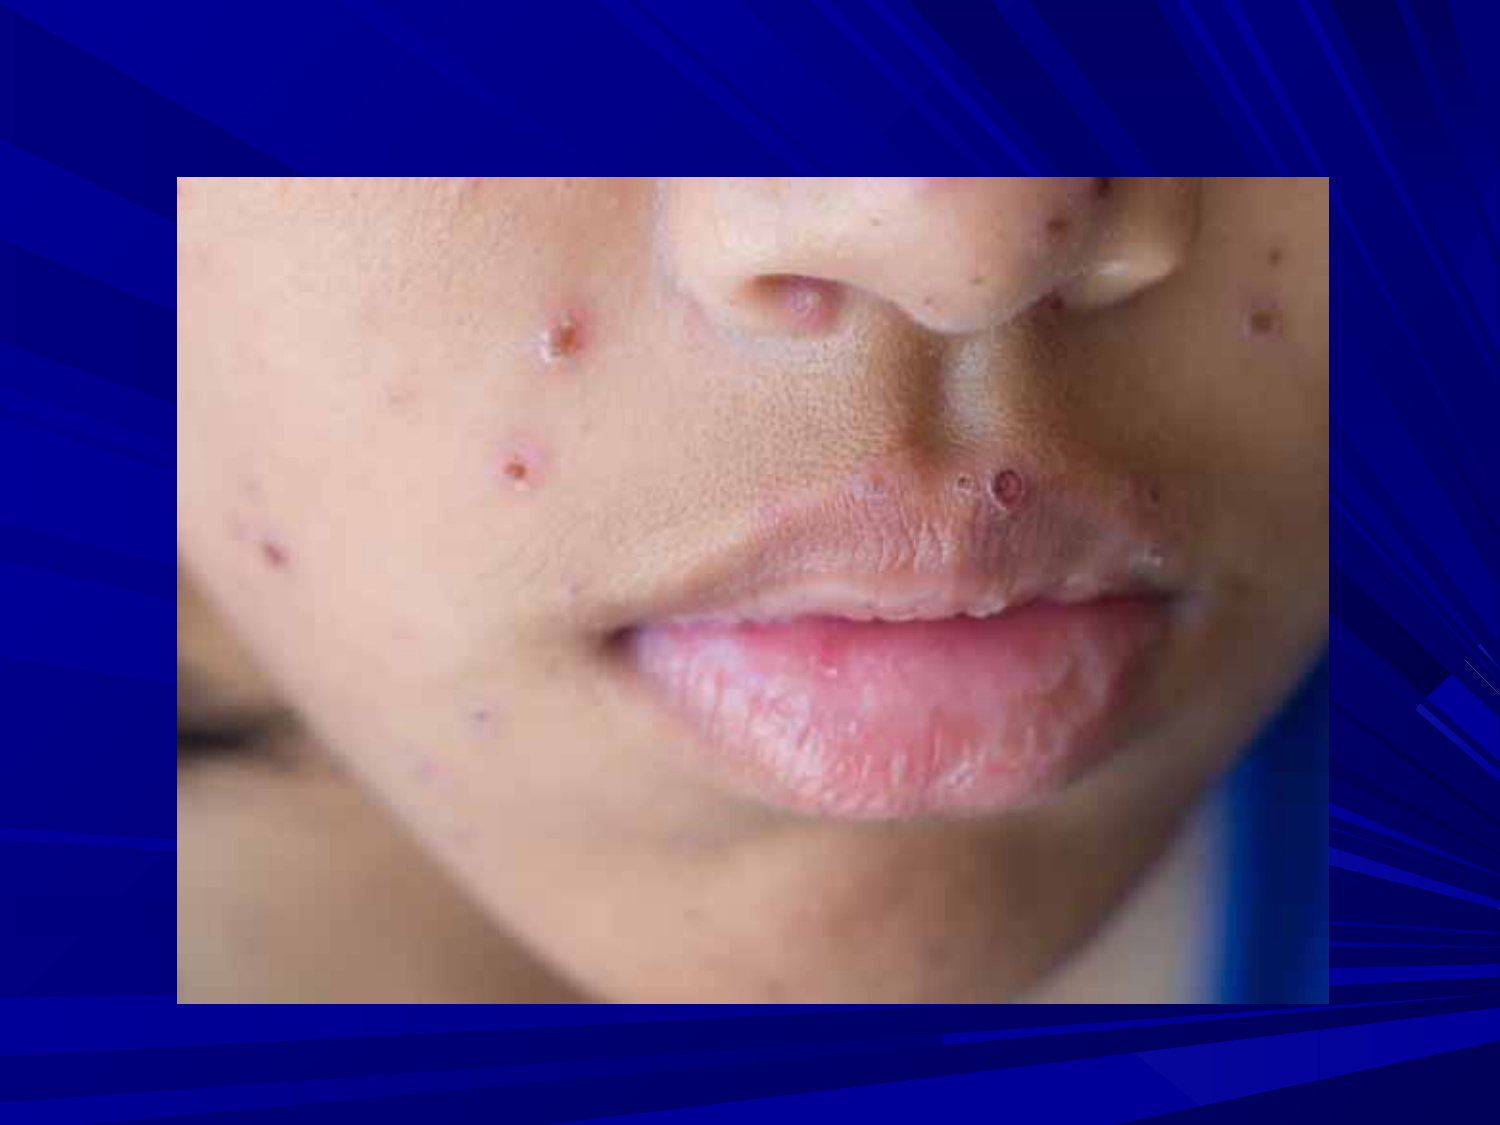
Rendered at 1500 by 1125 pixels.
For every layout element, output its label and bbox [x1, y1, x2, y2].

picture [177, 177, 1329, 1004]
